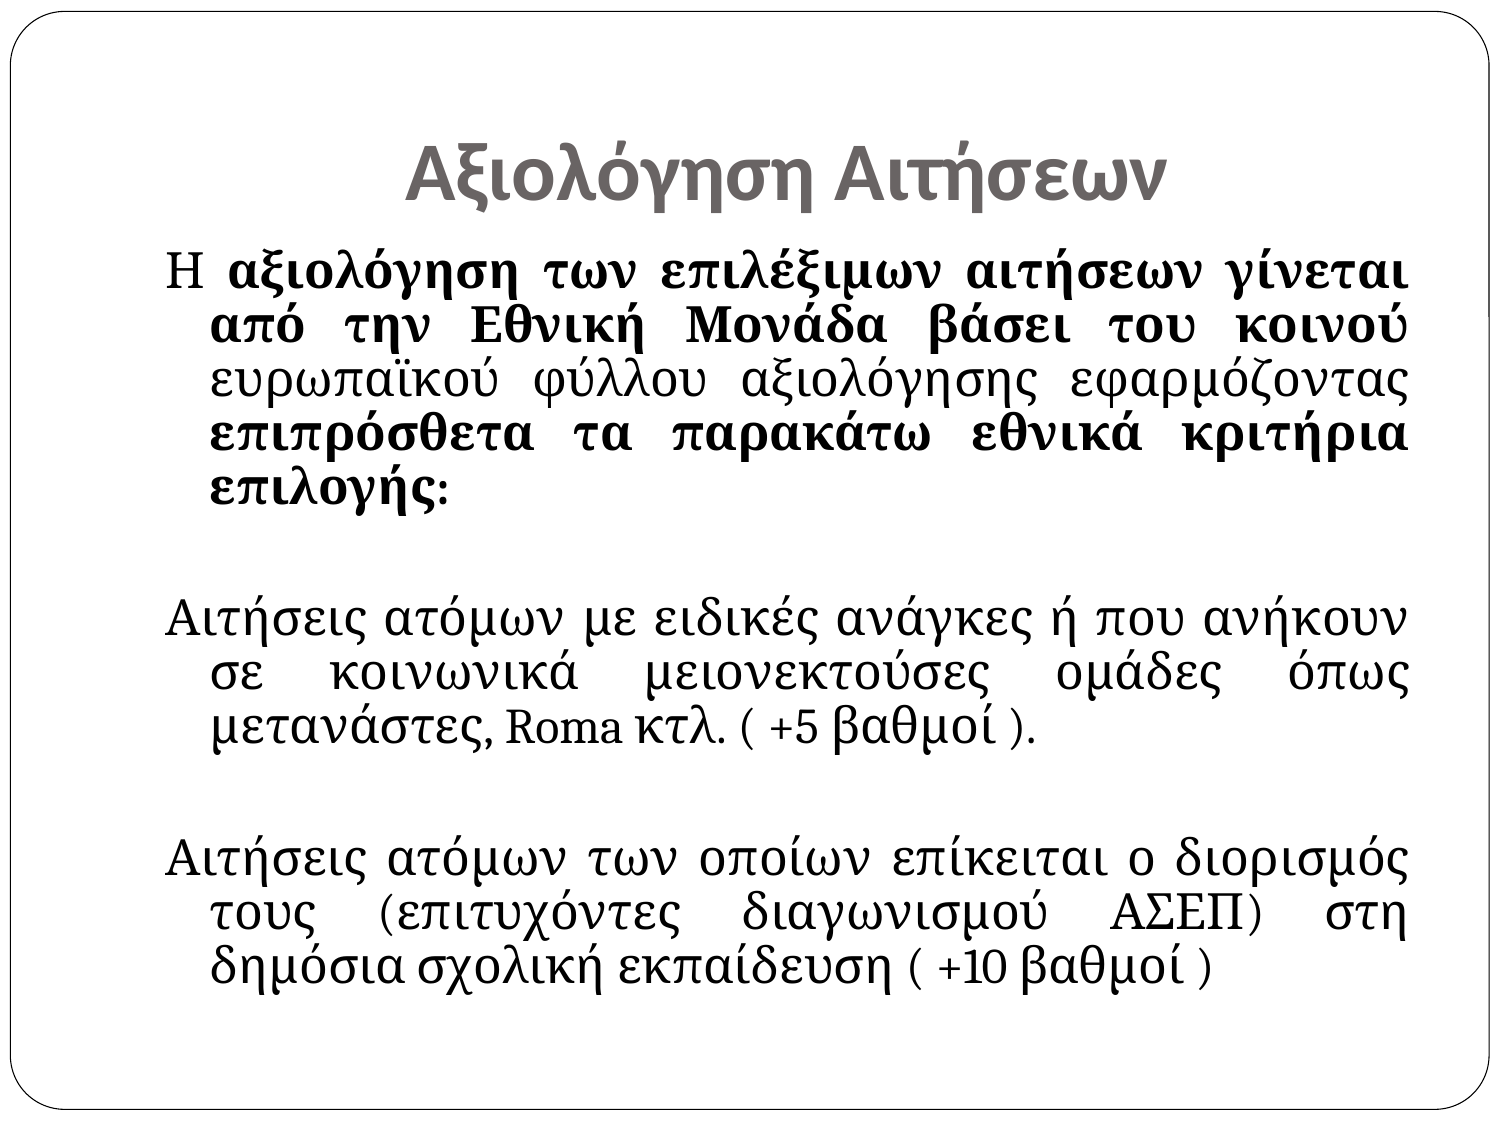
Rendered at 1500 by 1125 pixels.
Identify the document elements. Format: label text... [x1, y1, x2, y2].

list Η αξιολόγηση των επιλέξιμων αιτήσεων γίνεται από την Εθνική Μονάδα βάσει του κοινού ευρωπαϊκού φύλλου αξιολόγησης εφαρμόζοντας επιπρόσθετα τα παρακάτω εθνικά κριτήρια επιλογής: Αιτήσεις ατόμων με ειδικές ανάγκες ή που ανήκουν σε κοινωνικά μειονεκτούσες ομάδες όπως μετανάστες, Roma κτλ. ( +5 βαθμοί ). Αιτήσεις ατόμων των οποίων επίκειται ο διορισμός τους (επιτυχόντες διαγωνισμού ΑΣΕΠ) στη δημόσια σχολική εκπαίδευση ( +10 βαθμοί ) [150, 237, 1426, 988]
title Αξιολόγηση Αιτήσεων [150, 44, 1426, 233]
